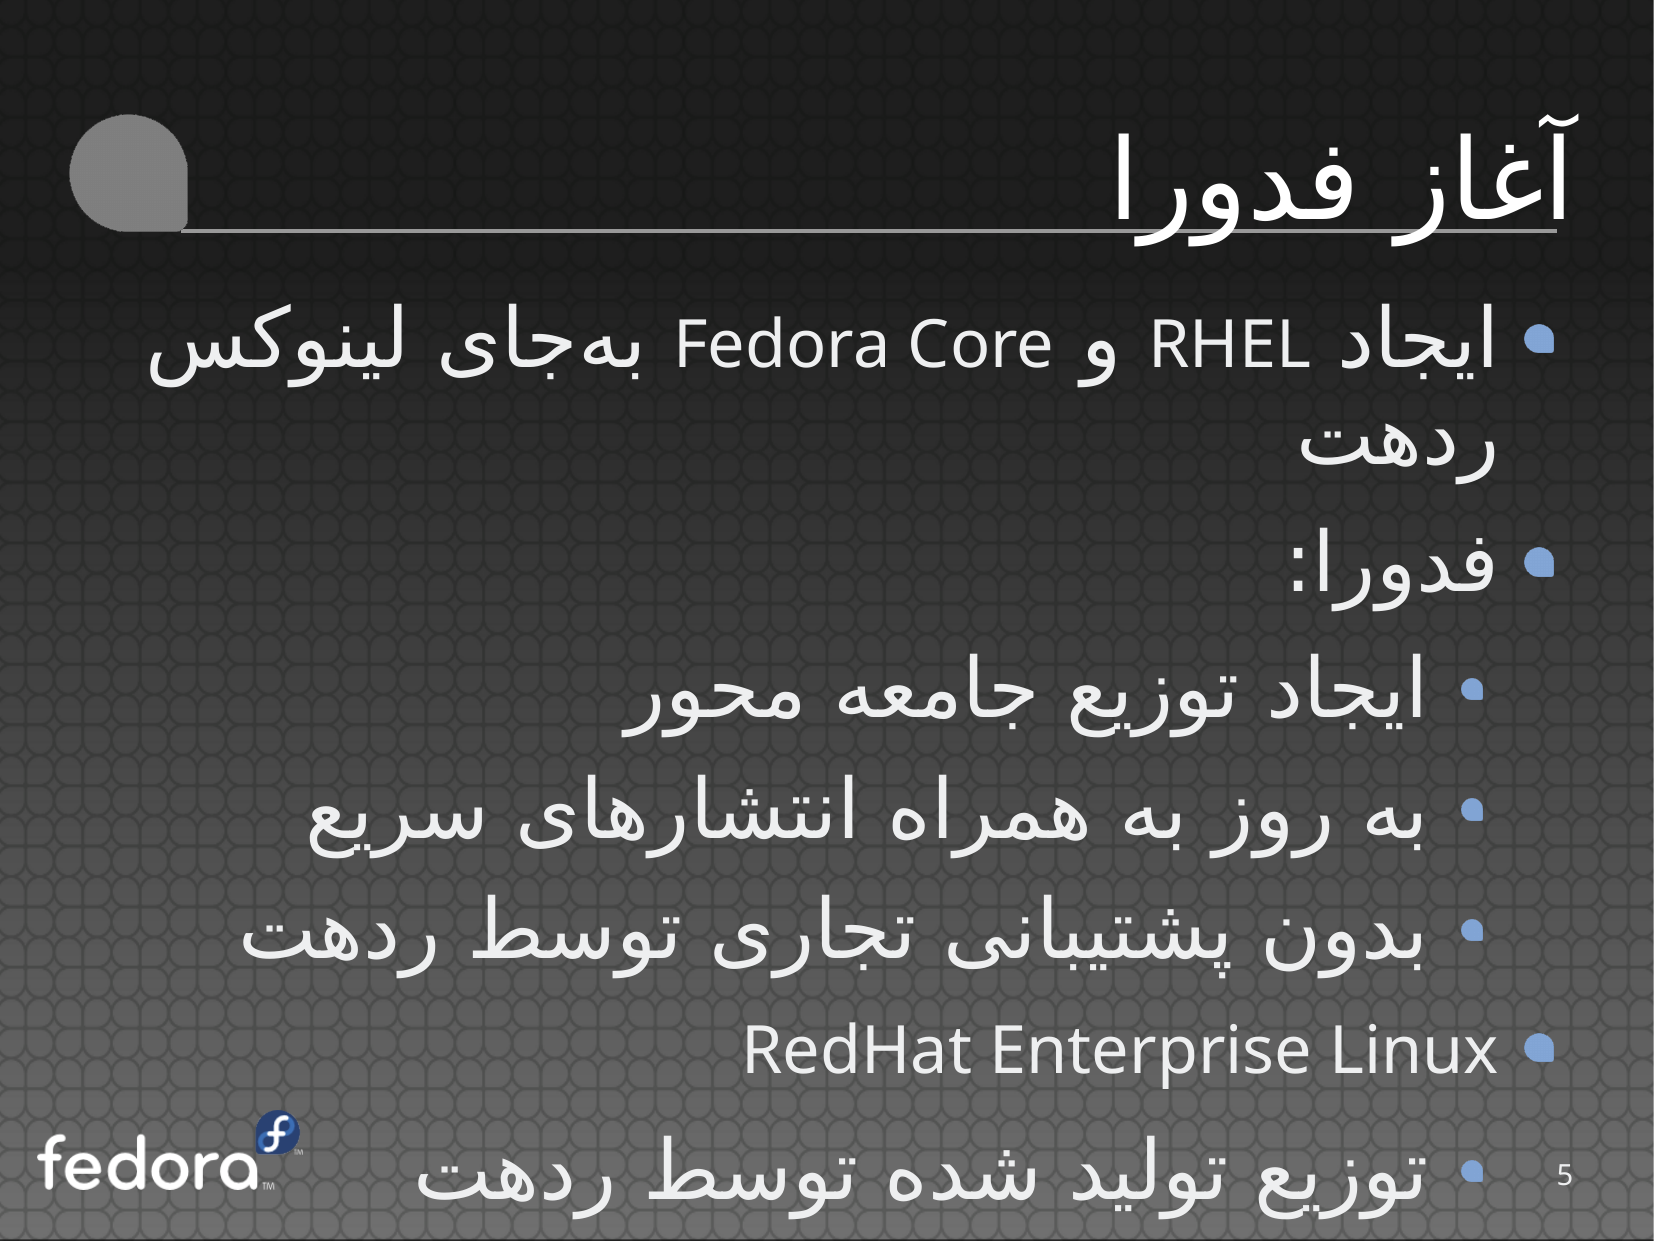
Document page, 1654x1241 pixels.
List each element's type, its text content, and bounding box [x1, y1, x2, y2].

list ایجاد RHEL و Fedora Core به‌جای لینوکس ردهت فدورا: ایجاد توزیع جامعه محور به روز به همراه انتشارهای سریع بدون پشتیبانی تجاری توسط ردهت RedHat Enterprise Linux توزیع تولید شده توسط ردهت با پشتیبانی بلندمدت تجاری (حداقل ۱۰ سال از نسخه‌ی ۵ به بعد) [82, 290, 1571, 1241]
picture [0, 0, 1654, 1241]
title آغاز فدورا [86, 112, 1576, 249]
